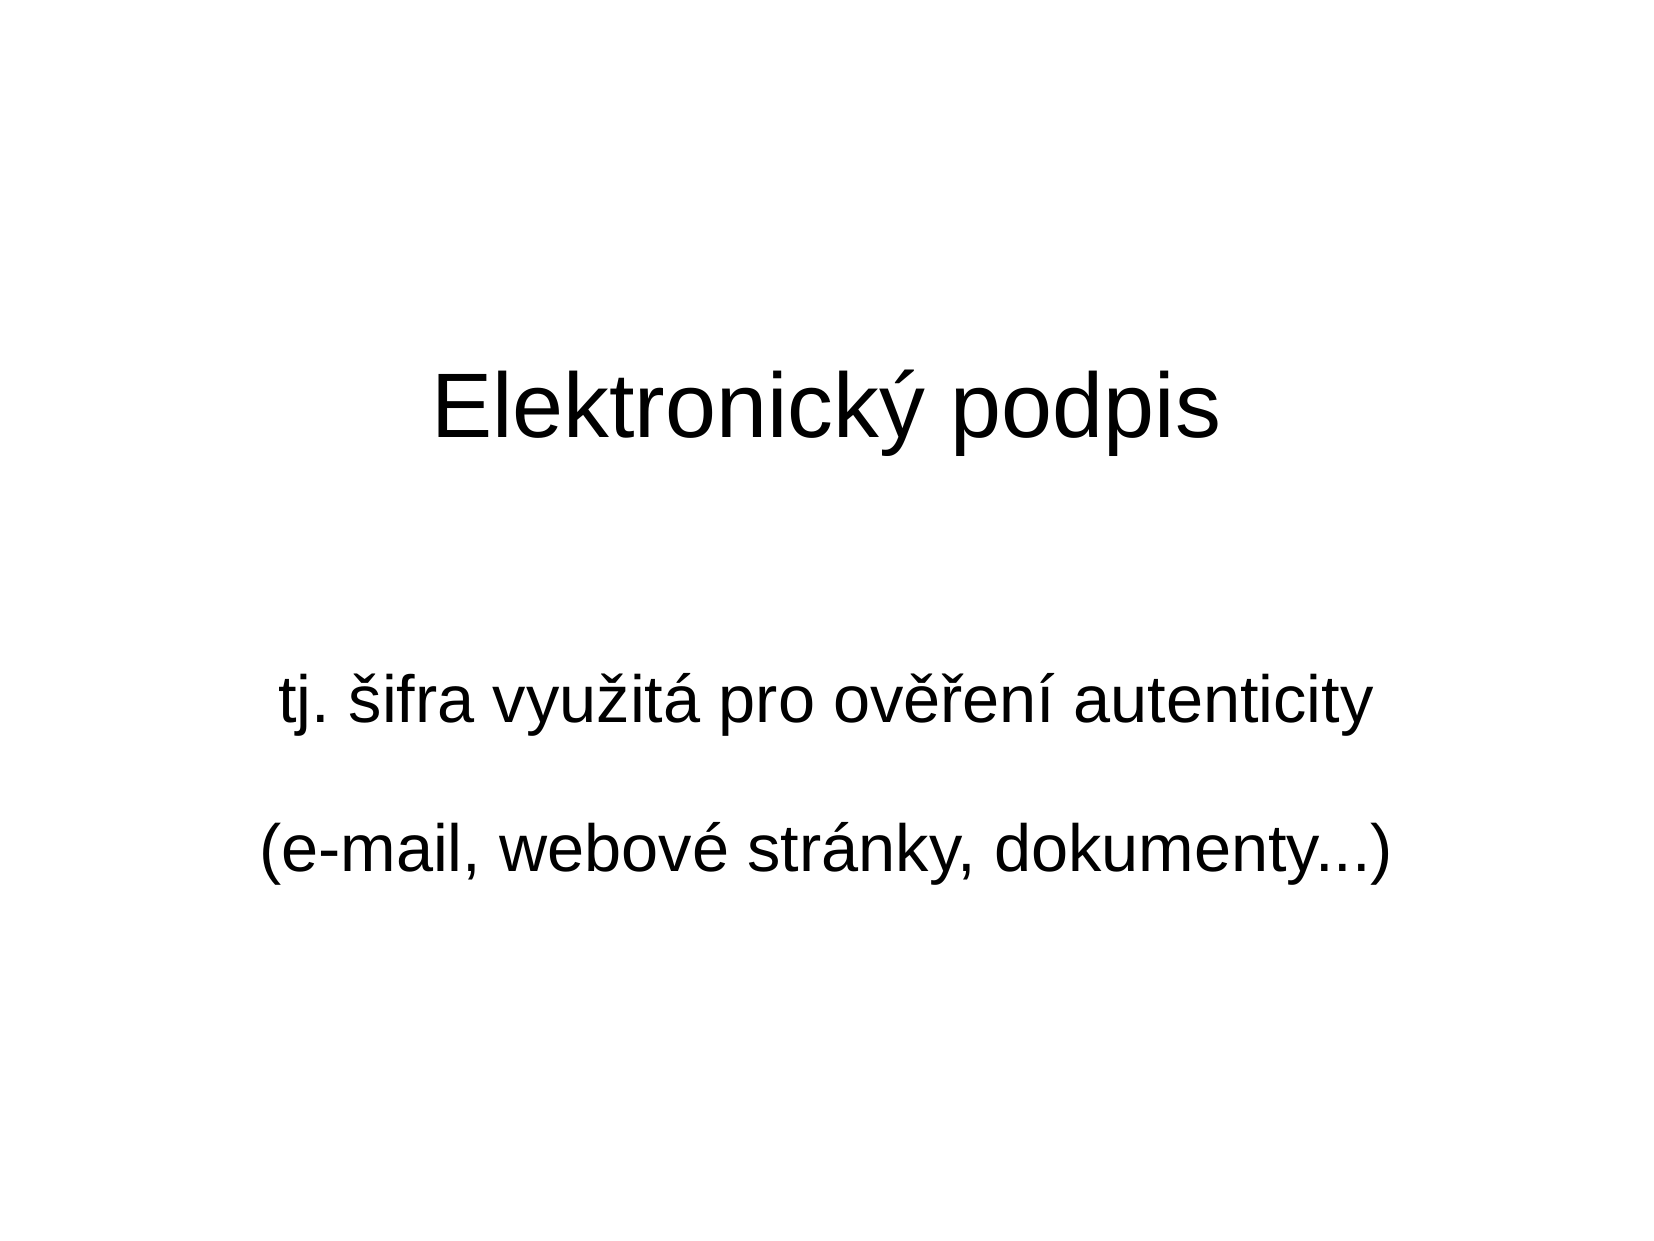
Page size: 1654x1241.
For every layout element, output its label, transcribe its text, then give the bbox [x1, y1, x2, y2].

title Elektronický podpis tj. šifra využitá pro ověření autenticity (e-mail, webové stránky, dokumenty...) [82, 354, 1571, 887]
